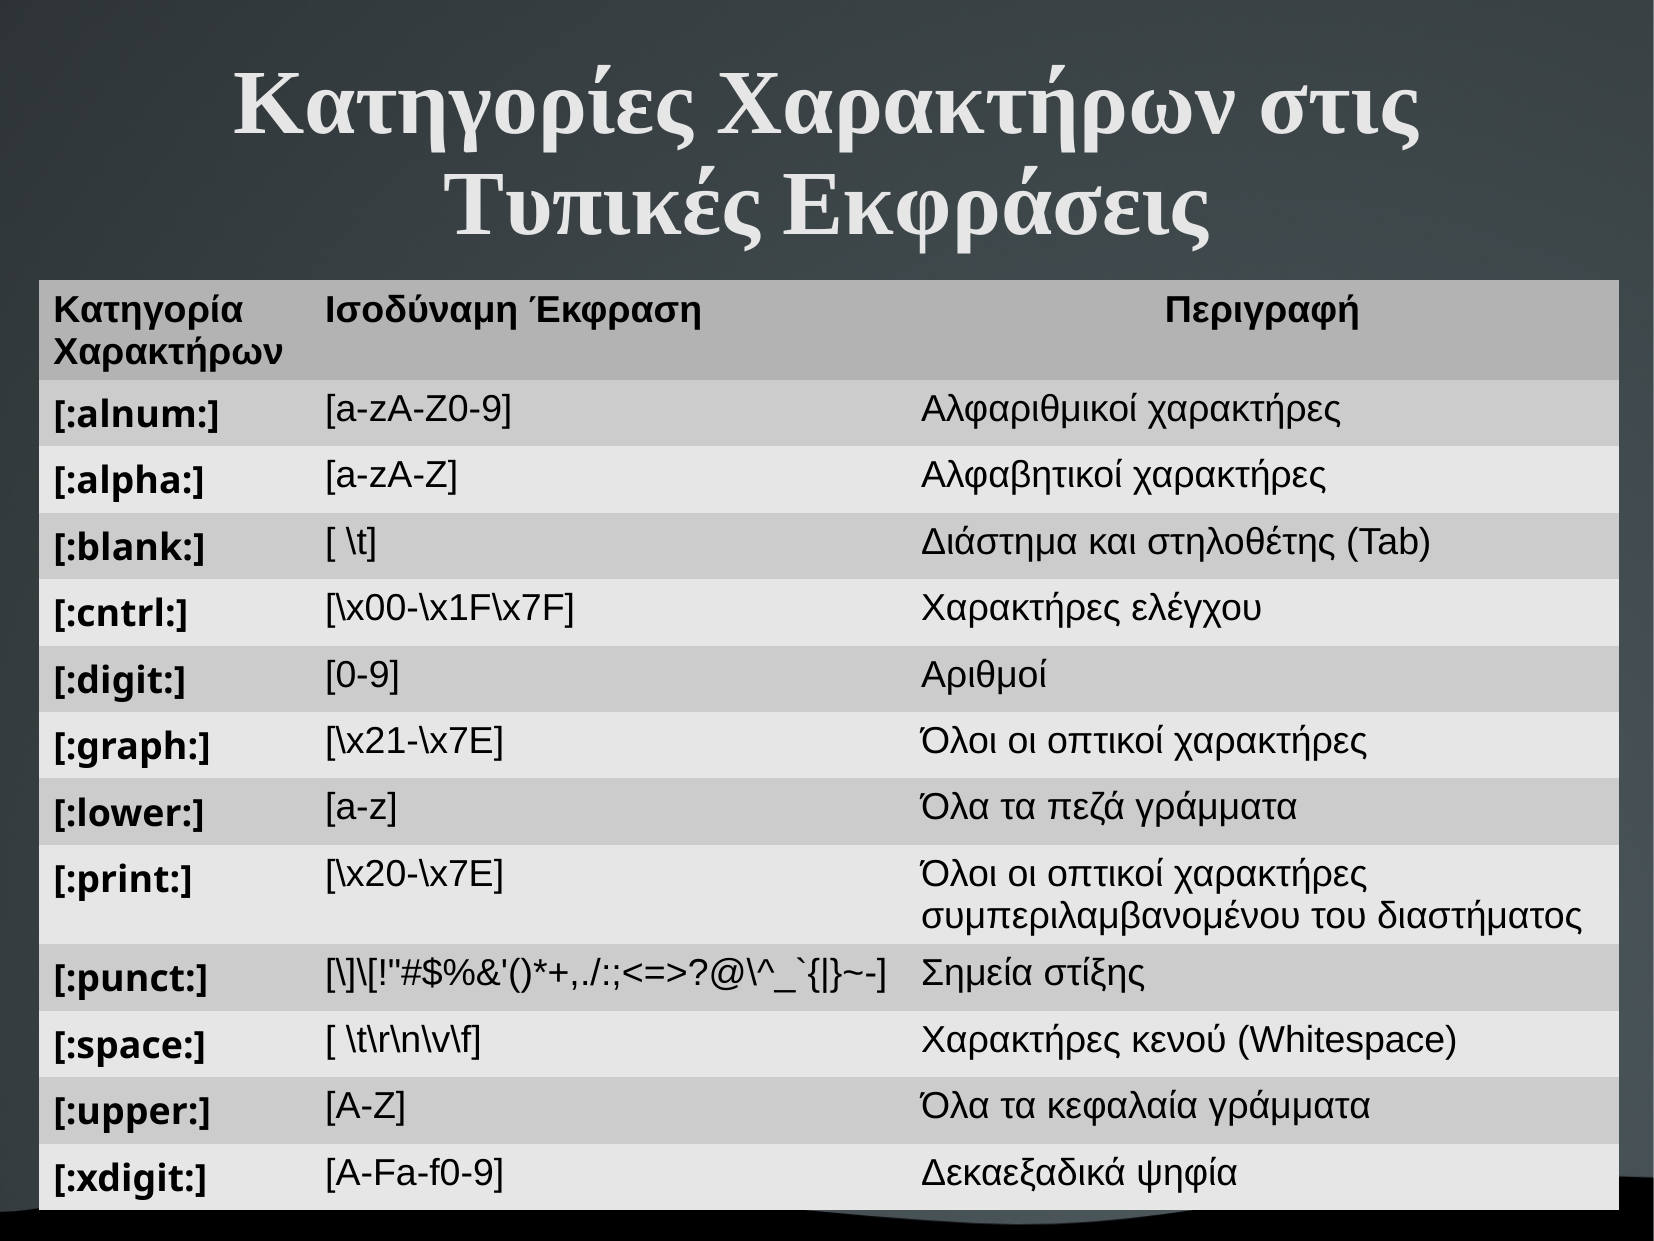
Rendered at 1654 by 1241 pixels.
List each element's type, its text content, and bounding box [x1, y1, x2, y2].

table_cell Όλα τα πεζά γράμματα [906, 778, 1619, 845]
table_cell [\x21-\x7E] [310, 712, 906, 778]
table_cell [:punct:] [39, 944, 310, 1011]
table_cell Σημεία στίξης [906, 944, 1619, 1011]
table_cell [a-zA-Z] [310, 446, 906, 513]
table_cell [\x20-\x7E] [310, 845, 906, 944]
table_cell Αλφαβητικοί χαρακτήρες [906, 446, 1619, 513]
table_cell [:blank:] [39, 513, 310, 579]
table_cell [a-zA-Z0-9] [310, 380, 906, 446]
table_cell Αριθμοί [906, 646, 1619, 712]
table_cell [ \t\r\n\v\f] [310, 1011, 906, 1077]
table_cell Όλοι οι οπτικοί χαρακτήρες συμπεριλαμβανομένου του διαστήματος [906, 845, 1619, 944]
table_cell [:lower:] [39, 778, 310, 845]
table_cell [:alnum:] [39, 380, 310, 446]
table_cell [:cntrl:] [39, 579, 310, 646]
table_cell Όλοι οι οπτικοί χαρακτήρες [906, 712, 1619, 778]
table_cell [\x00-\x1F\x7F] [310, 579, 906, 646]
table_cell [:upper:] [39, 1077, 310, 1144]
table_cell Διάστημα και στηλοθέτης (Tab) [906, 513, 1619, 579]
table_cell [:space:] [39, 1011, 310, 1077]
table_cell Αλφαριθμικοί χαρακτήρες [906, 380, 1619, 446]
picture [0, 0, 1654, 1241]
table_header Ισοδύναμη Έκφραση [310, 280, 906, 380]
title Κατηγορίες Χαρακτήρων στις Τυπικές Εκφράσεις [82, 33, 1571, 273]
table_cell [:graph:] [39, 712, 310, 778]
table_cell [A-Fa-f0-9] [310, 1144, 906, 1210]
table_cell [0-9] [310, 646, 906, 712]
table_cell [:digit:] [39, 646, 310, 712]
table_header Περιγραφή [906, 280, 1619, 380]
table_cell [:alpha:] [39, 446, 310, 513]
table_cell [Α-Ζ] [310, 1077, 906, 1144]
table_cell [:print:] [39, 845, 310, 944]
table_cell Χαρακτήρες κενού (Whitespace) [906, 1011, 1619, 1077]
table_cell Δεκαεξαδικά ψηφία [906, 1144, 1619, 1210]
table_cell Όλα τα κεφαλαία γράμματα [906, 1077, 1619, 1144]
table_cell [:xdigit:] [39, 1144, 310, 1210]
table_cell [\]\[!"#$%&'()*+,./:;<=>?@\^_`{|}~-] [310, 944, 906, 1011]
table_cell Χαρακτήρες ελέγχου [906, 579, 1619, 646]
table_cell [ \t] [310, 513, 906, 579]
table_header Κατηγορία Χαρακτήρων [39, 280, 310, 380]
table_cell [a-z] [310, 778, 906, 845]
